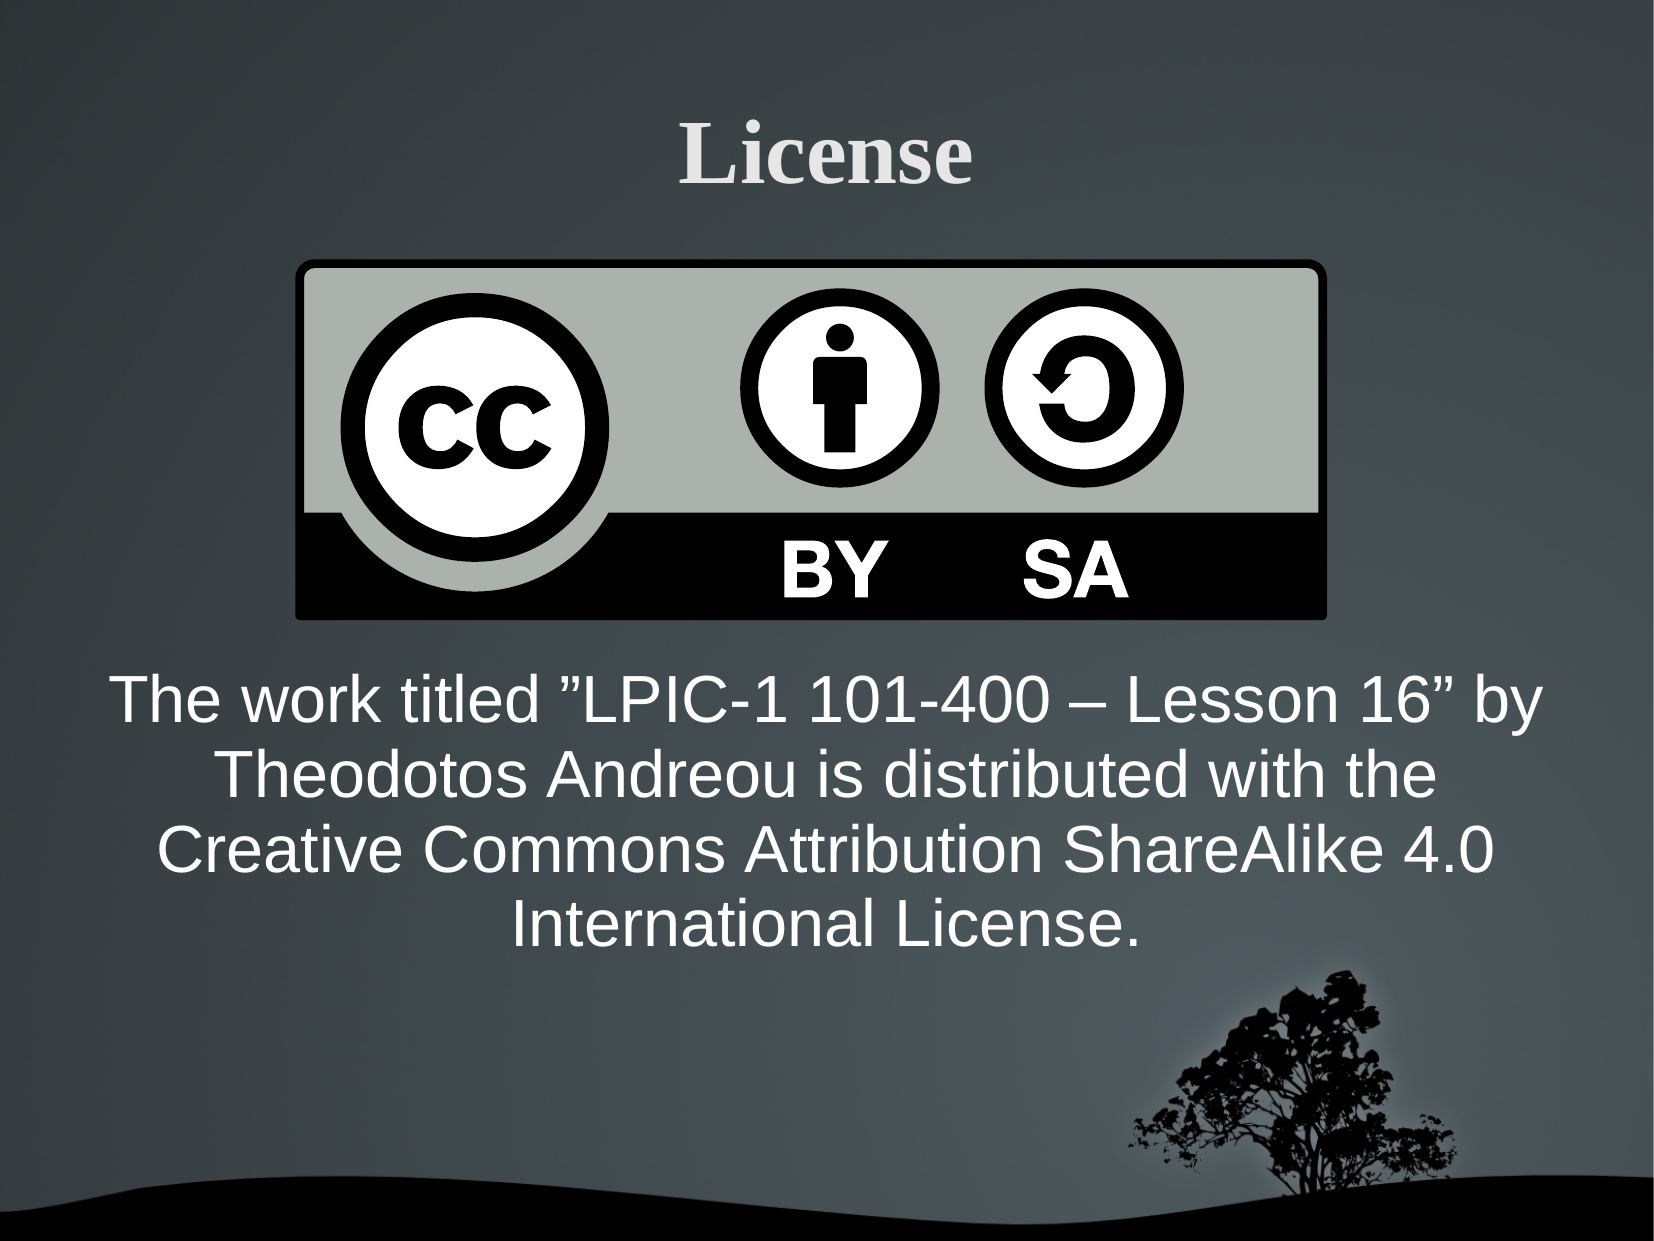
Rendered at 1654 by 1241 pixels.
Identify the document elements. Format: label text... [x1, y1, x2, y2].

picture [0, 0, 1654, 1241]
title License [82, 49, 1571, 257]
subtitle The work titled ”LPIC-1 101-400 – Lesson 16” by Theodotos Andreou is distributed with the Creative Commons Attribution ShareAlike 4.0 International License. [82, 290, 1571, 1109]
